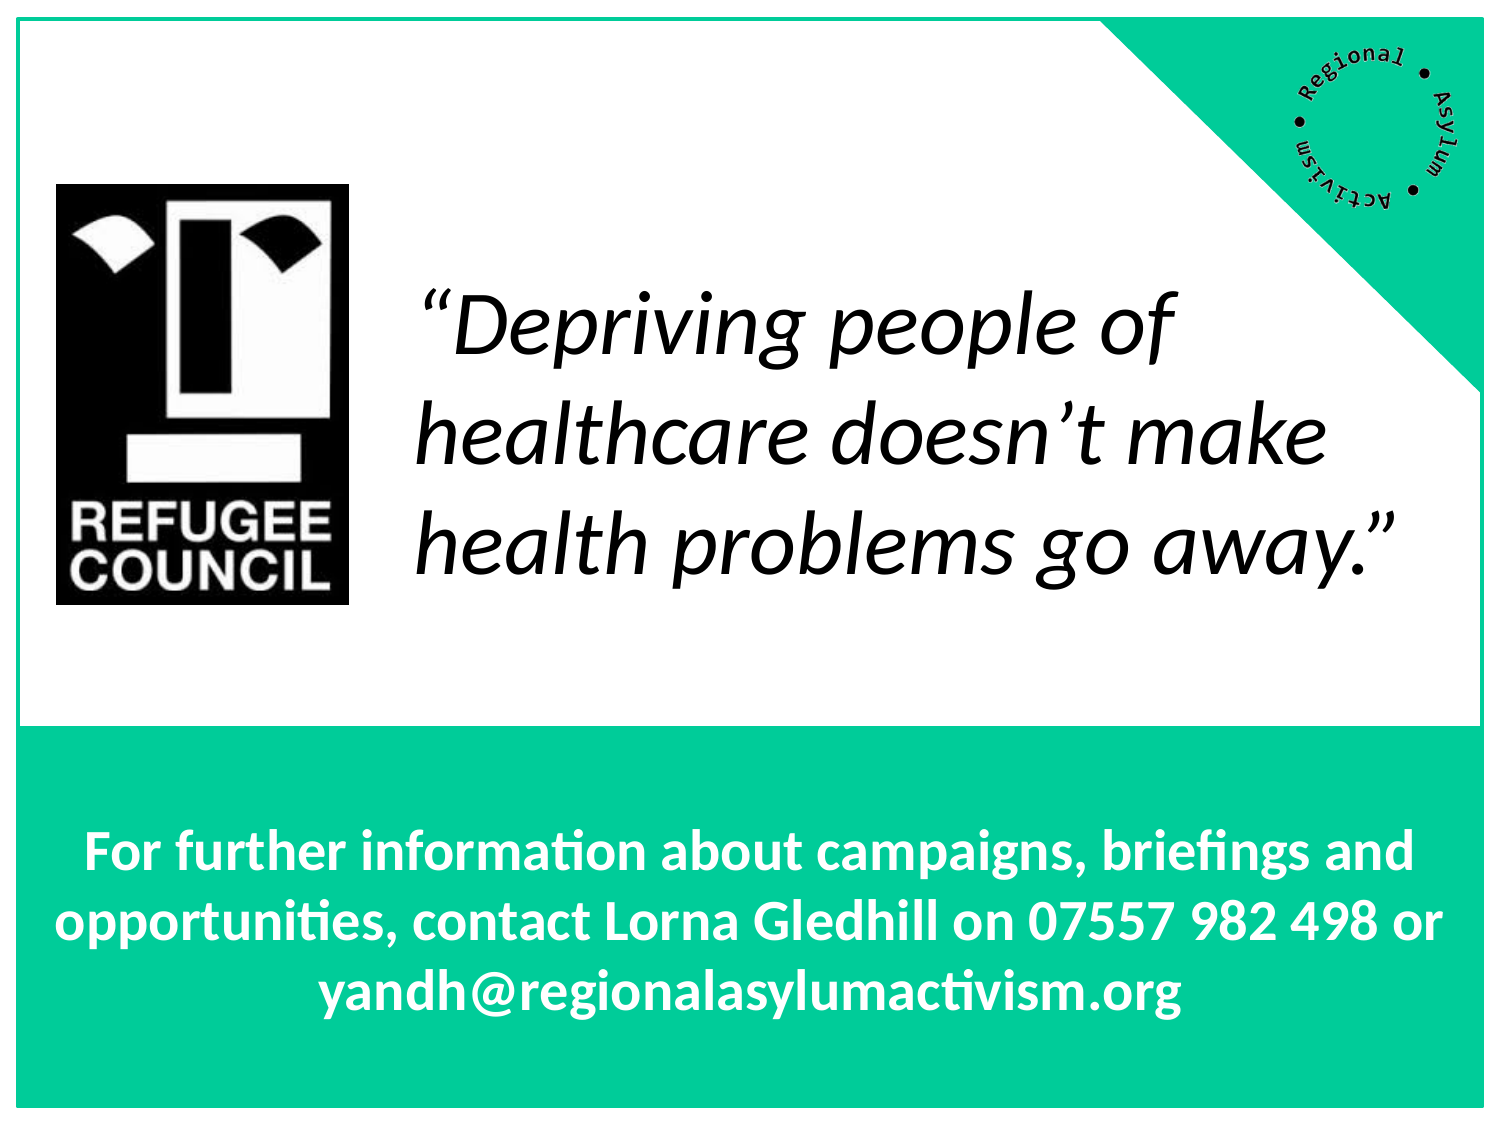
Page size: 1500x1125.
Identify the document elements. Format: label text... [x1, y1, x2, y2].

text_box “Depriving people of healthcare doesn’t make health problems go away.” [398, 255, 1500, 601]
text_box For further information about campaigns, briefings and opportunities, contact Lorna Gledhill on 07557 982 498 or yandh@regionalasylumactivism.org [17, 727, 1483, 1106]
picture [1284, 43, 1461, 215]
picture [56, 184, 349, 605]
